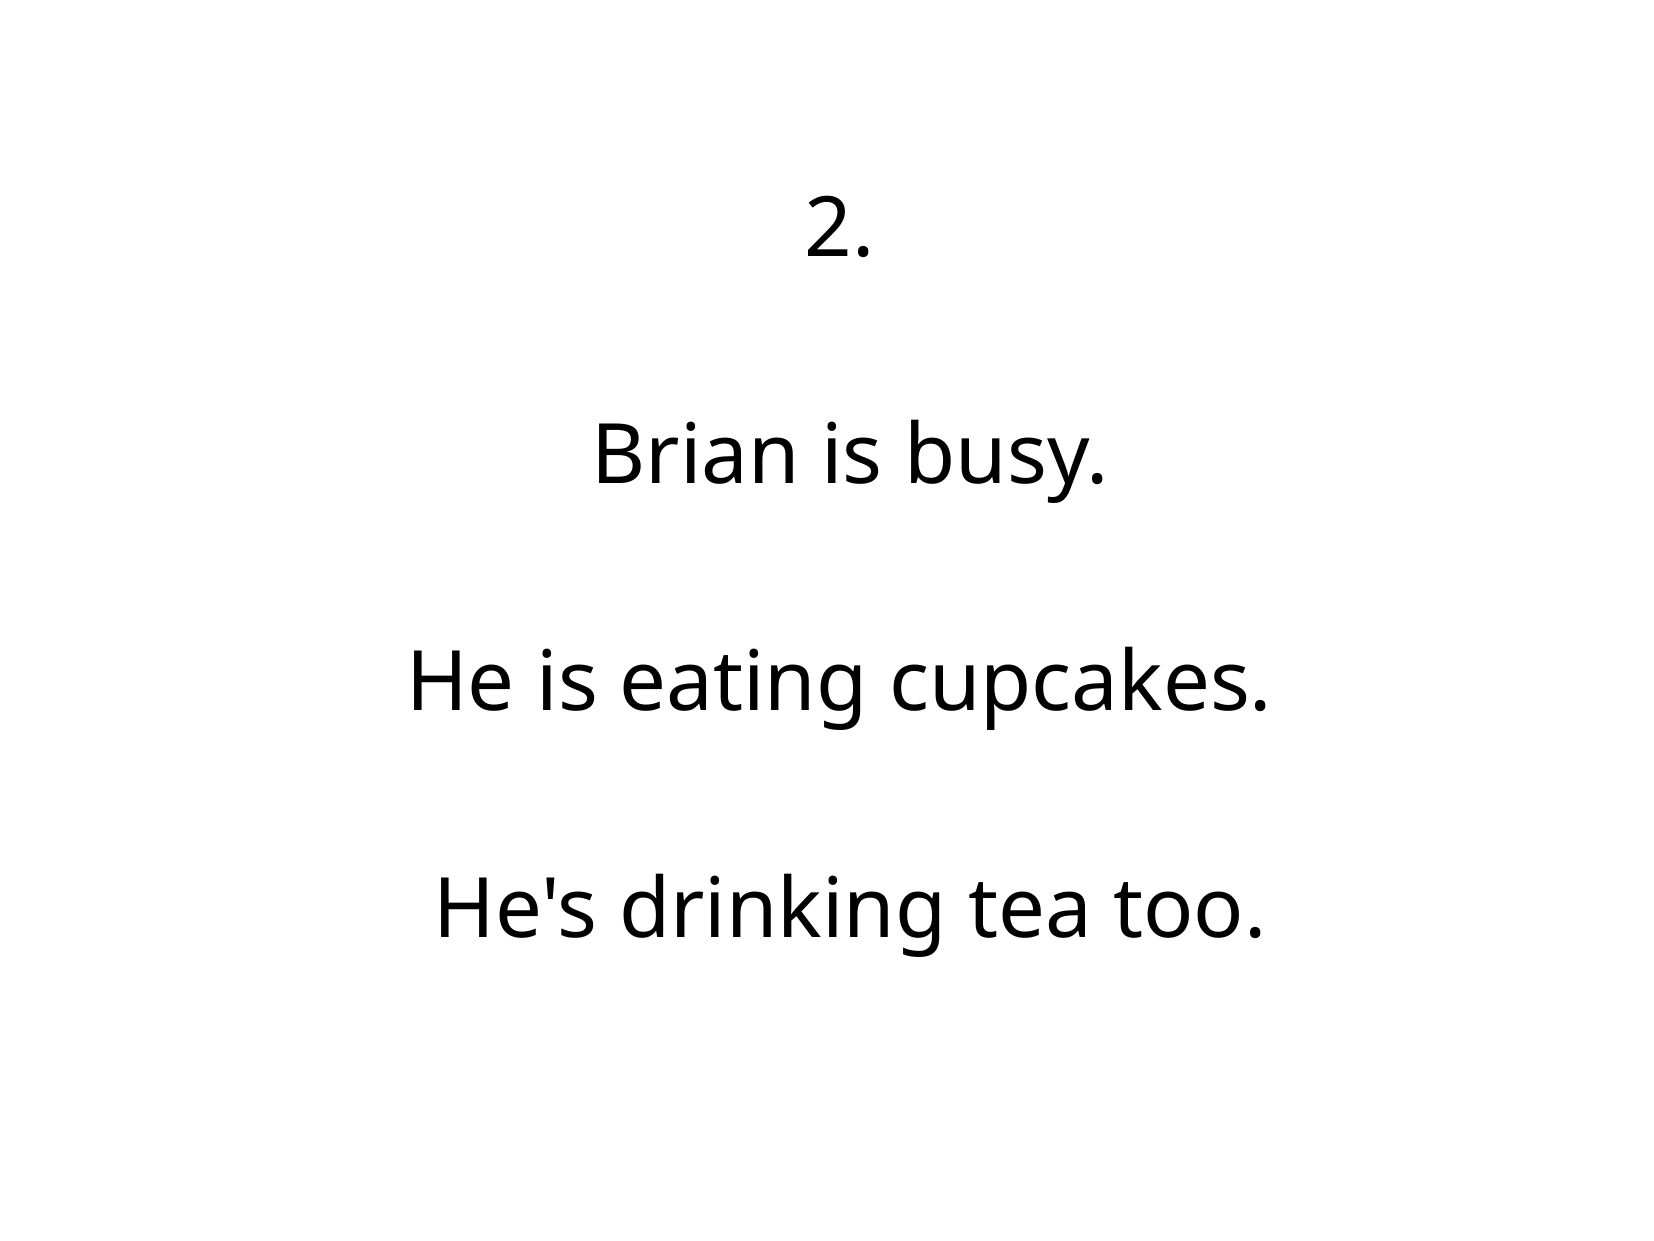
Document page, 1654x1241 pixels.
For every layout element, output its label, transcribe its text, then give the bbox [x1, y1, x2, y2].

text_box 2. Brian is busy. He is eating cupcakes. He's drinking tea too. [59, 35, 1642, 1225]
